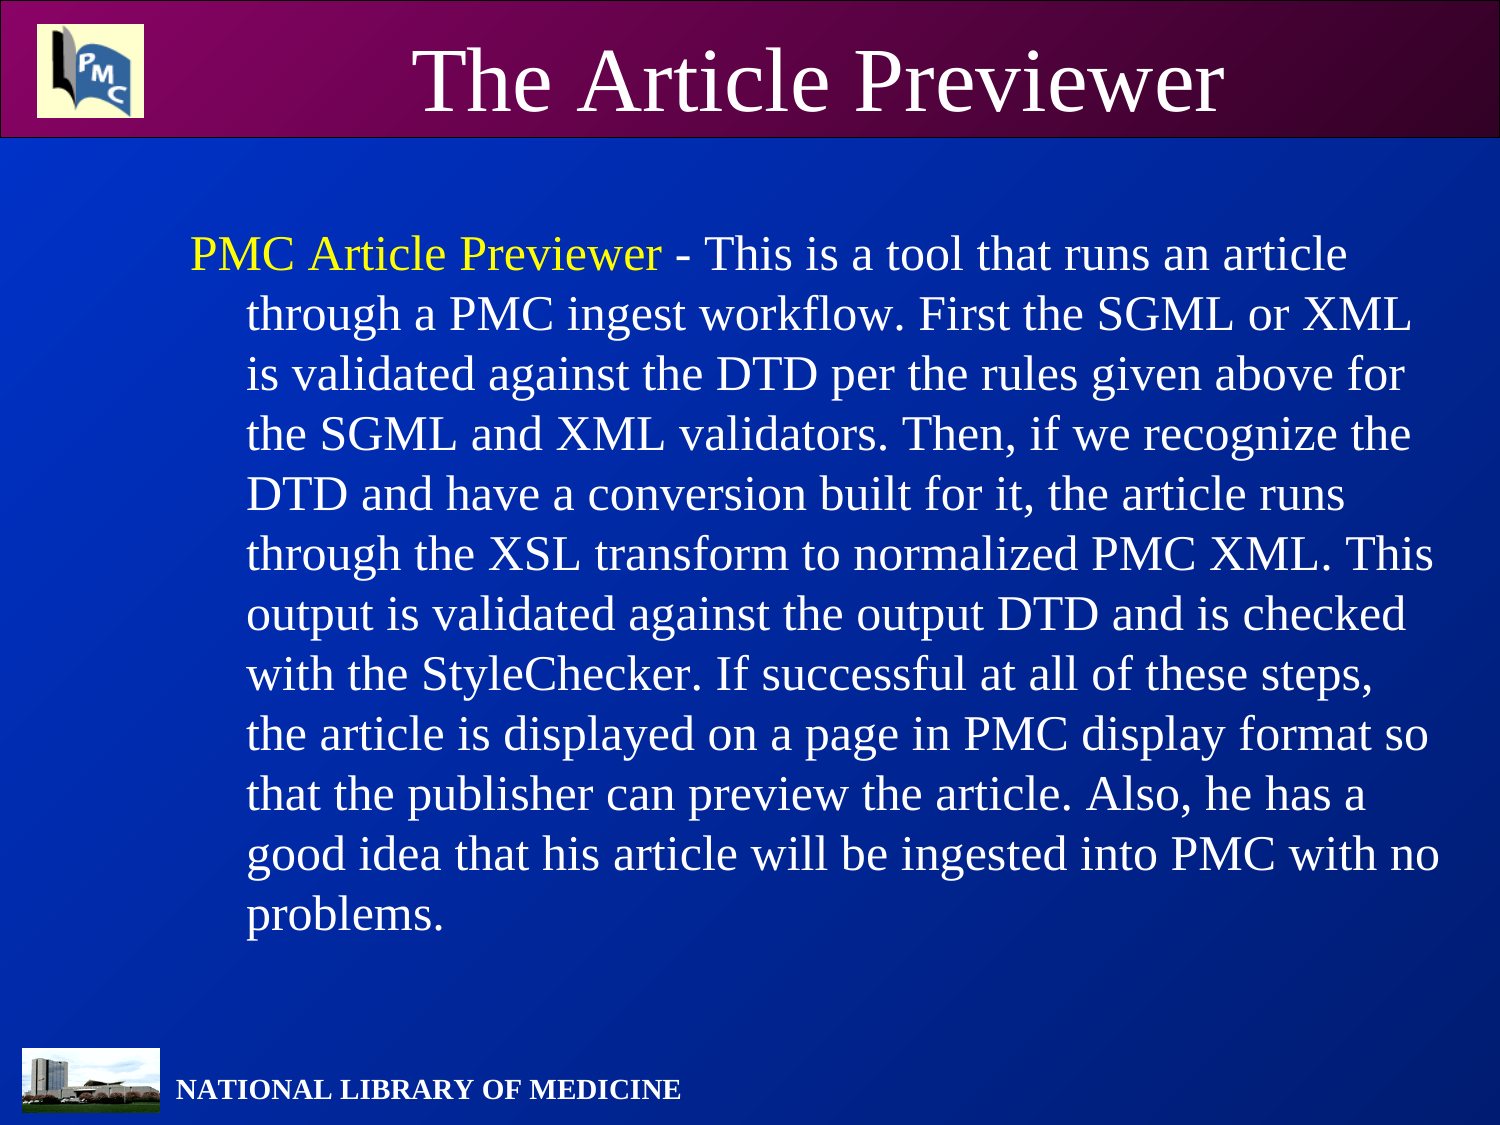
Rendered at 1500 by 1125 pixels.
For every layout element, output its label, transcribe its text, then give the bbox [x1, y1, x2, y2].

title The Article Previewer [174, 11, 1463, 138]
picture [22, 1048, 160, 1113]
list PMC Article Previewer - This is a tool that runs an article through a PMC ingest workflow. First the SGML or XML is validated against the DTD per the rules given above for the SGML and XML validators. Then, if we recognize the DTD and have a conversion built for it, the article runs through the XSL transform to normalized PMC XML. This output is validated against the output DTD and is checked with the StyleChecker. If successful at all of these steps, the article is displayed on a page in PMC display format so that the publisher can preview the article. Also, he has a good idea that his article will be ingested into PMC with no problems. [174, 212, 1463, 1026]
